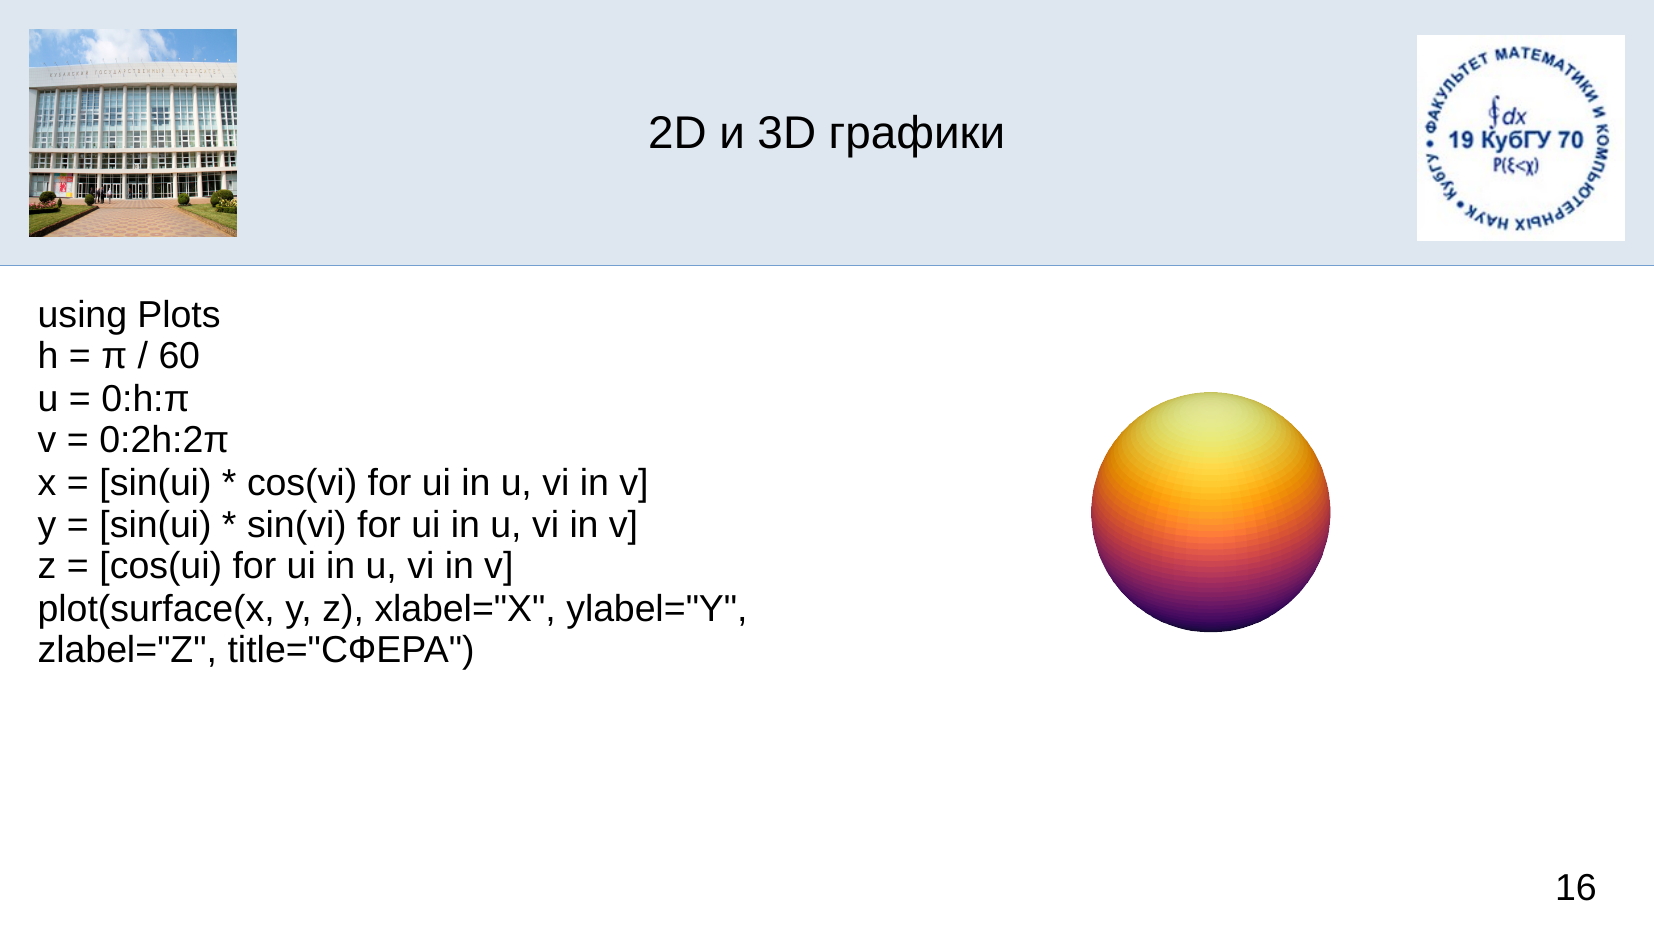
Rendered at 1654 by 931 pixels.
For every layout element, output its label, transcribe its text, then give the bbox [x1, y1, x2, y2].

text_box using Plots h = π / 60 u = 0:h:π v = 0:2h:2π x = [sin(ui) * cos(vi) for ui in u, vi in v] y = [sin(ui) * sin(vi) for ui in u, vi in v] z = [cos(ui) for ui in u, vi in v] plot(surface(x, y, z), xlabel="X", ylabel="Y", zlabel="Z", title="СФЕРА") [22, 285, 791, 867]
picture [29, 29, 237, 238]
text_box <номер> [1540, 859, 1654, 930]
picture [1417, 35, 1625, 241]
picture [933, 304, 1488, 720]
text_box [0, 0, 1654, 265]
title 2D и 3D графики [265, 4, 1388, 262]
